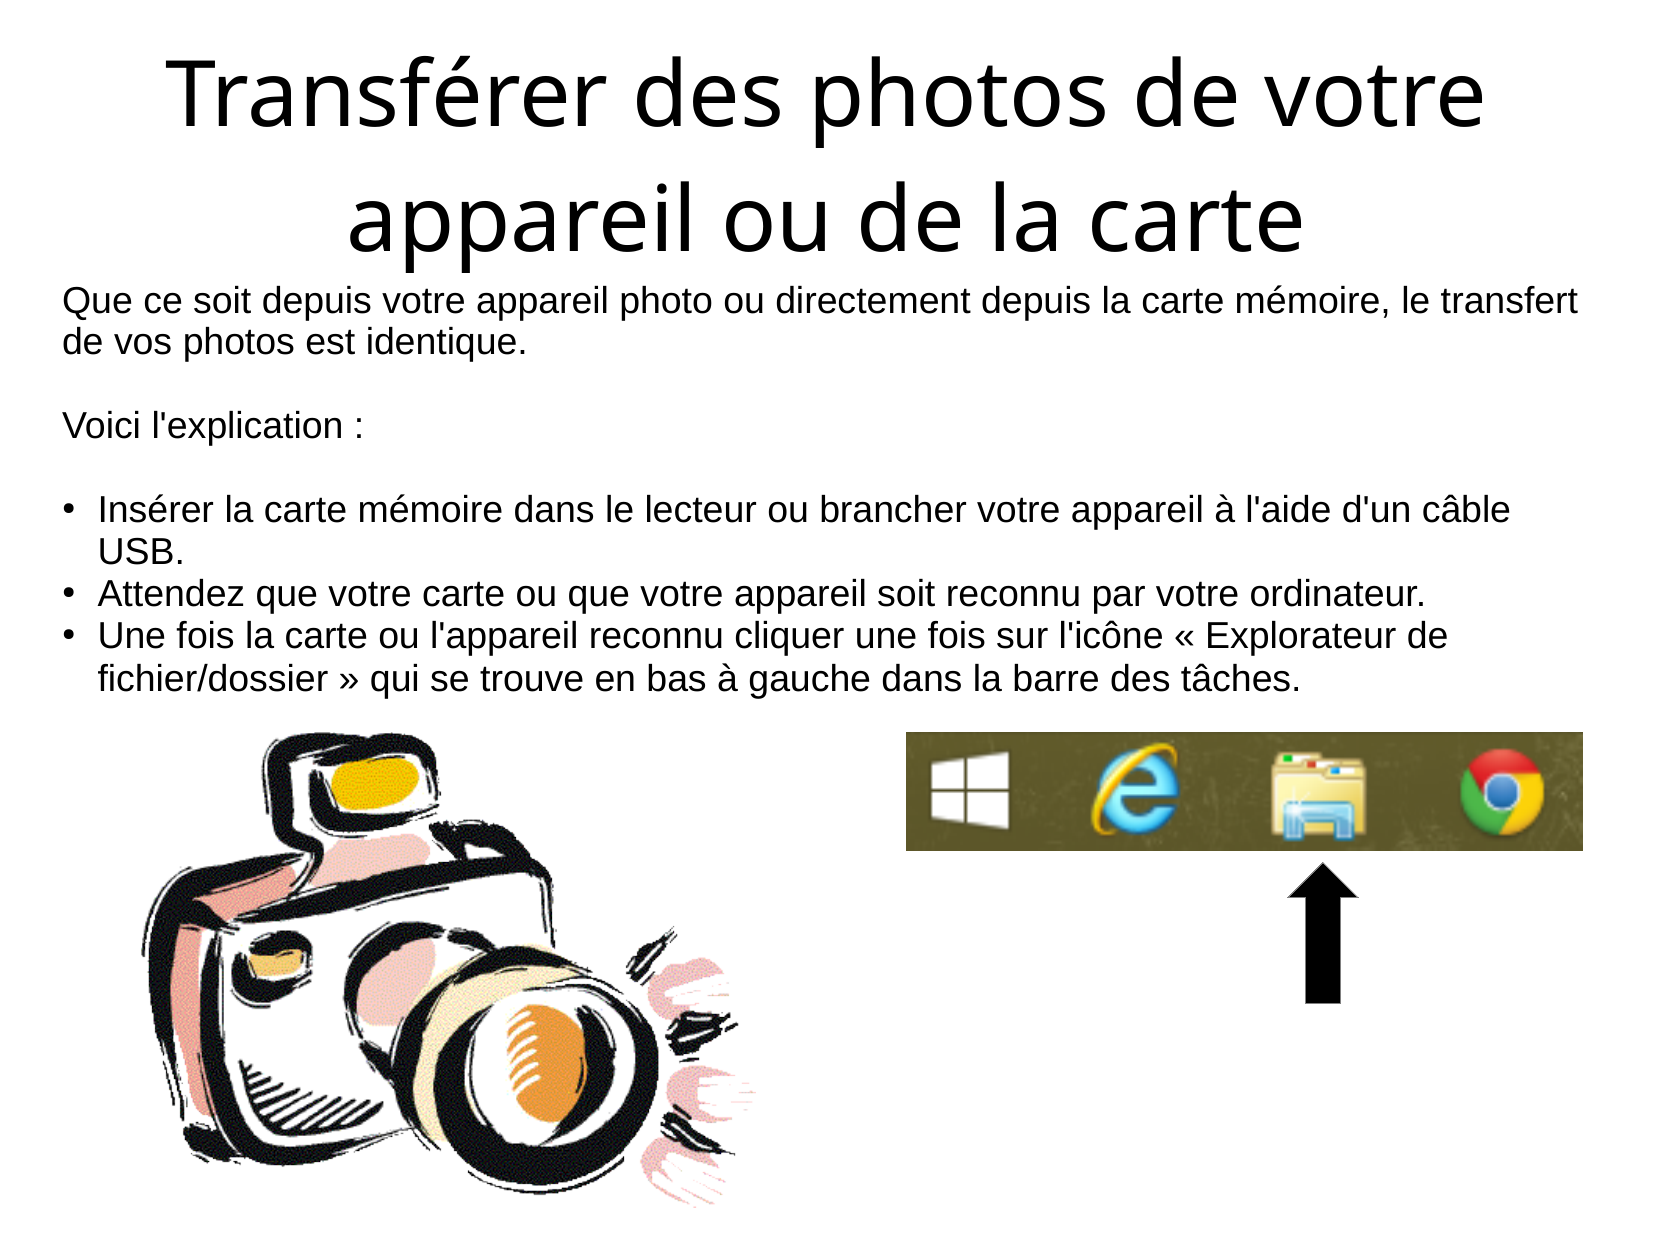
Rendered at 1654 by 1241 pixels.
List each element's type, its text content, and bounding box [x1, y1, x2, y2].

picture [141, 732, 756, 1208]
text_box [1287, 862, 1359, 1004]
picture [906, 732, 1583, 851]
title Transférer des photos de votre appareil ou de la carte [82, 49, 1571, 257]
text_box Que ce soit depuis votre appareil photo ou directement depuis la carte mémoire, le transfert de vos photos est identique. Voici l'explication : Insérer la carte mémoire dans le lecteur ou brancher votre appareil à l'aide d'un câble USB. Attendez que votre carte ou que votre appareil soit reconnu par votre ordinateur. Une fois la carte ou l'appareil reconnu cliquer une fois sur l'icône « Explorateur de fichier/dossier » qui se trouve en bas à gauche dans la barre des tâches. [47, 271, 1607, 707]
